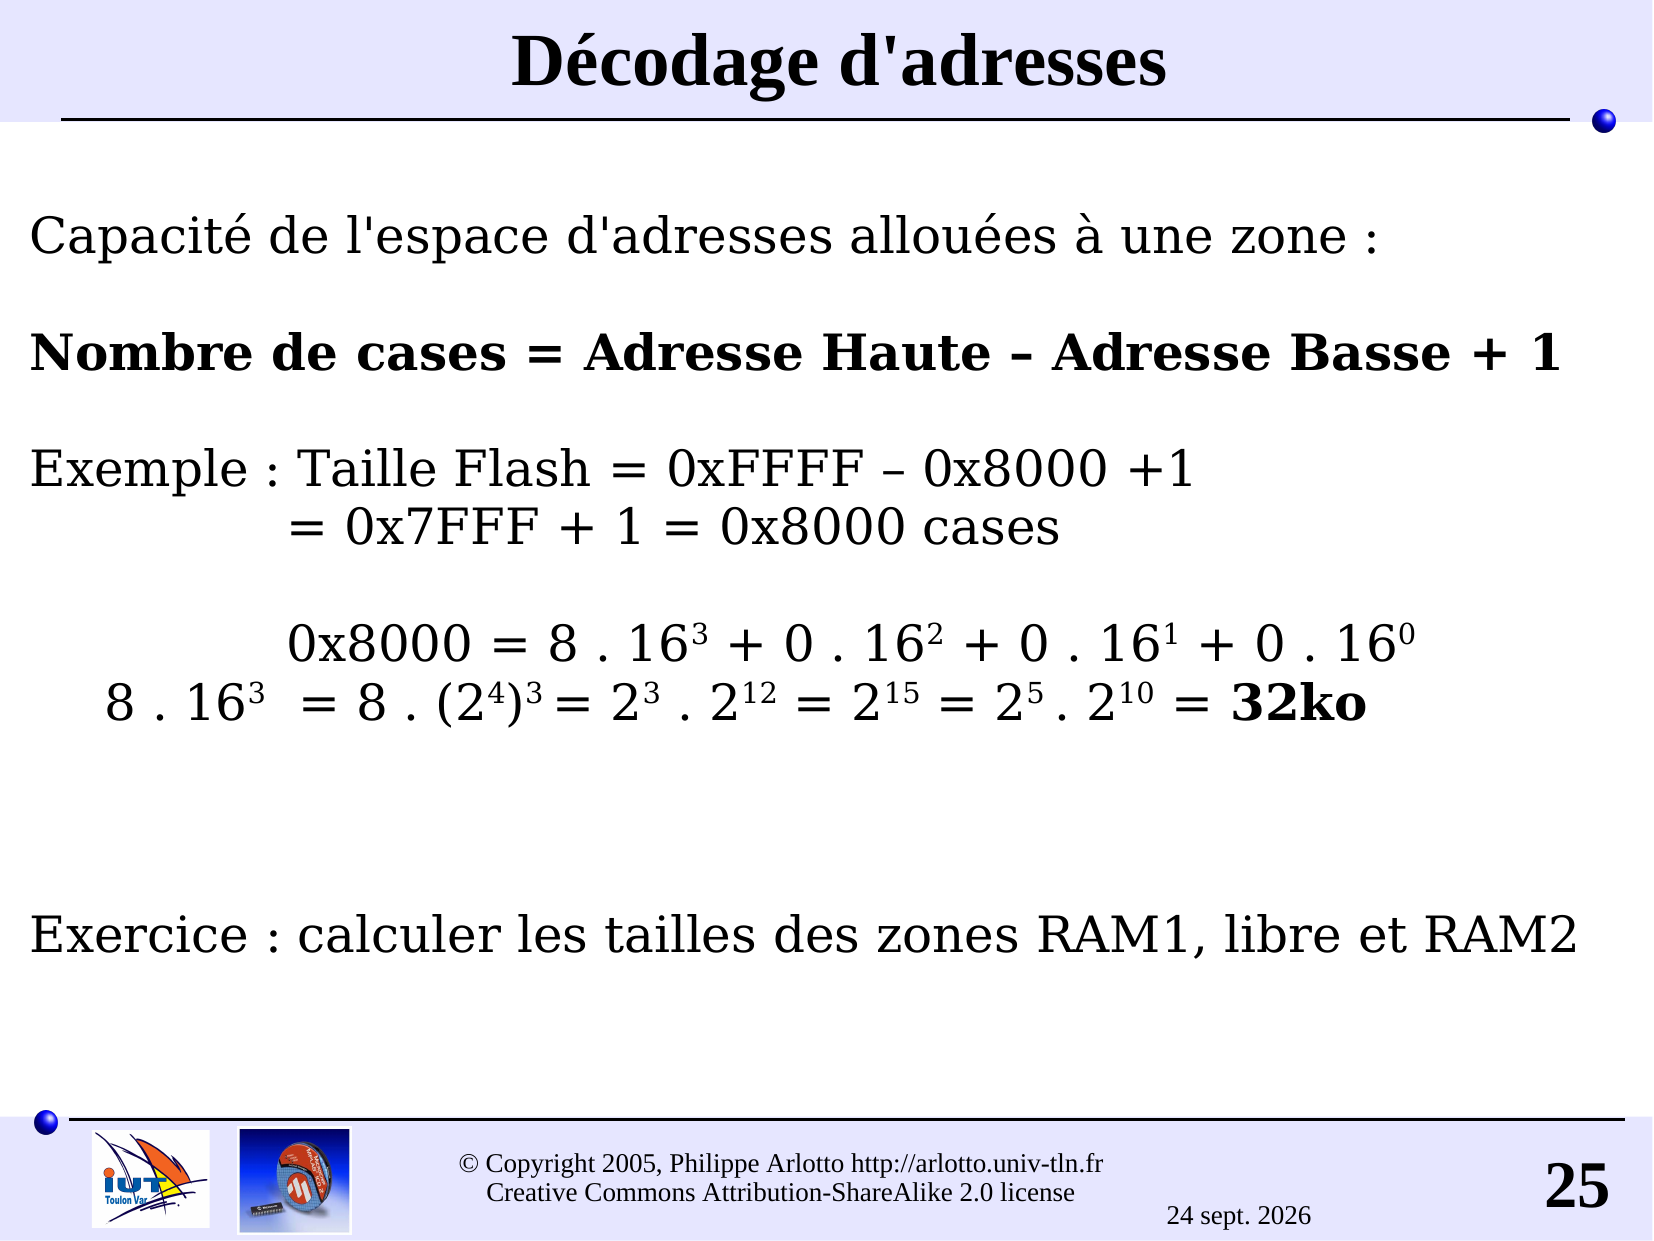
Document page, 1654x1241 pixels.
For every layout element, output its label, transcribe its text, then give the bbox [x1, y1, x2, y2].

picture [237, 1126, 352, 1235]
title Décodage d'adresses [95, 14, 1585, 107]
text_box Capacité de l'espace d'adresses allouées à une zone : Nombre de cases = Adresse Haute – Adresse Basse + 1 Exemple : Taille Flash = 0xFFFF – 0x8000 +1 = 0x7FFF + 1 = 0x8000 cases 0x8000 = 8 . 163 + 0 . 162 + 0 . 161 + 0 . 160 8 . 163 = 8 . (24)3 = 23 . 212 = 215 = 25 . 210 = 32ko Exercice : calculer les tailles des zones RAM1, libre et RAM2 [29, 206, 1582, 1082]
